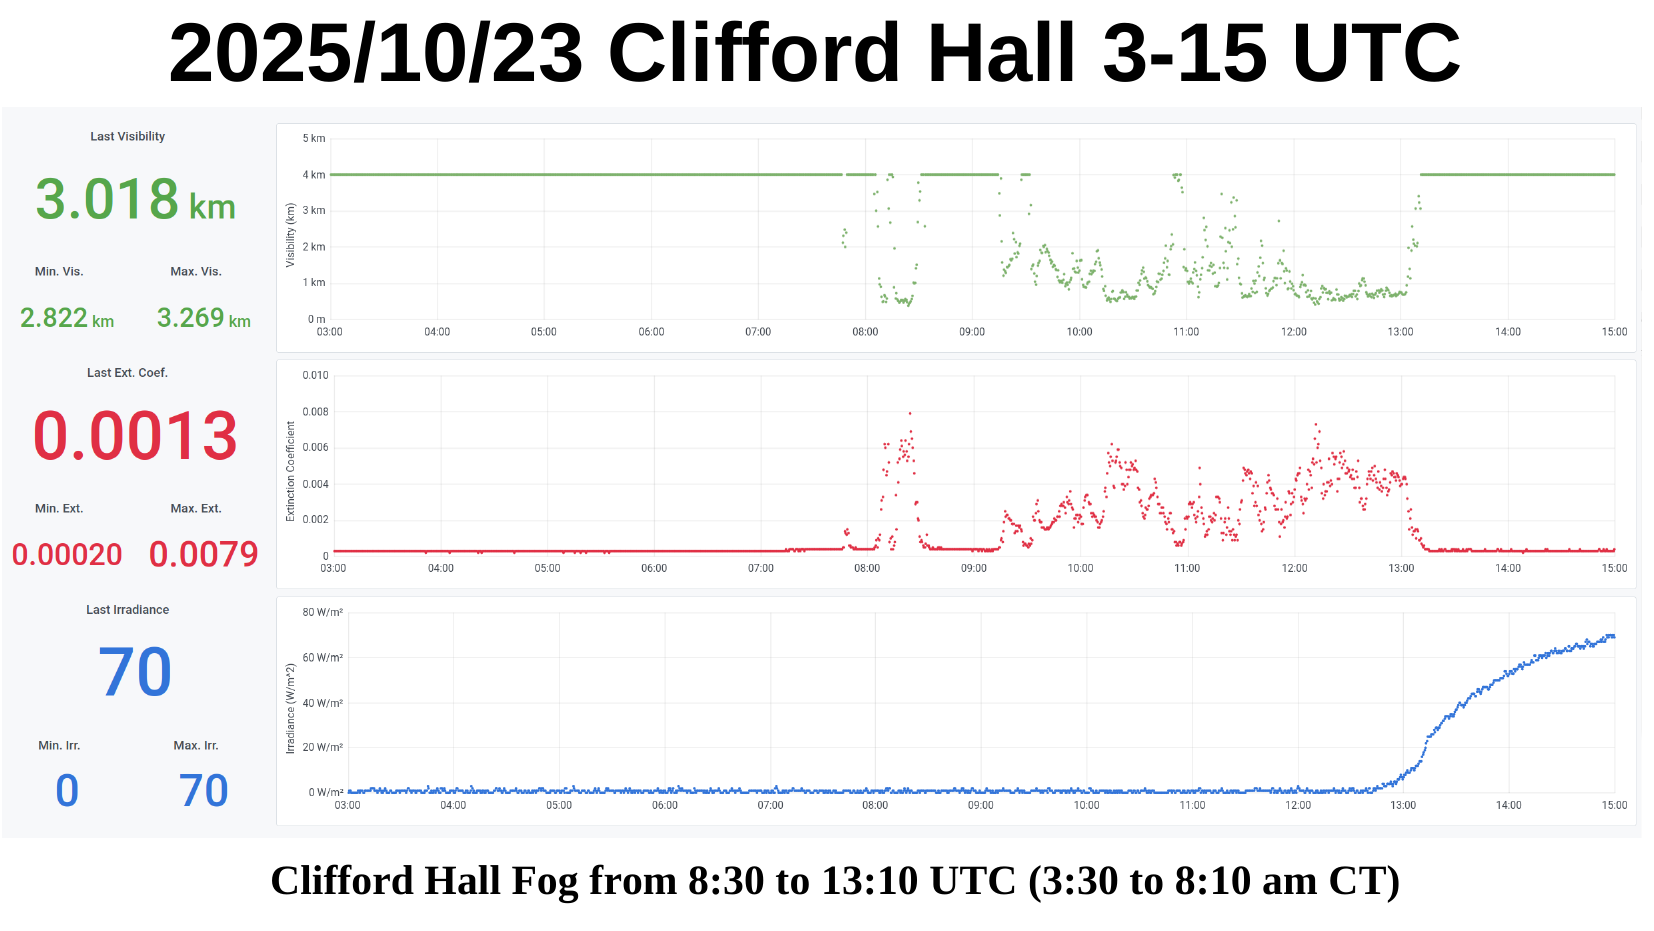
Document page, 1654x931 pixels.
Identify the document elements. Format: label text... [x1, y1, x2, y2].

picture [2, 107, 1642, 838]
text_box Clifford Hall Fog from 8:30 to 13:10 UTC (3:30 to 8:10 am CT) [255, 844, 1417, 911]
text_box 2025/10/23 Clifford Hall 3-15 UTC [4, 0, 1651, 106]
